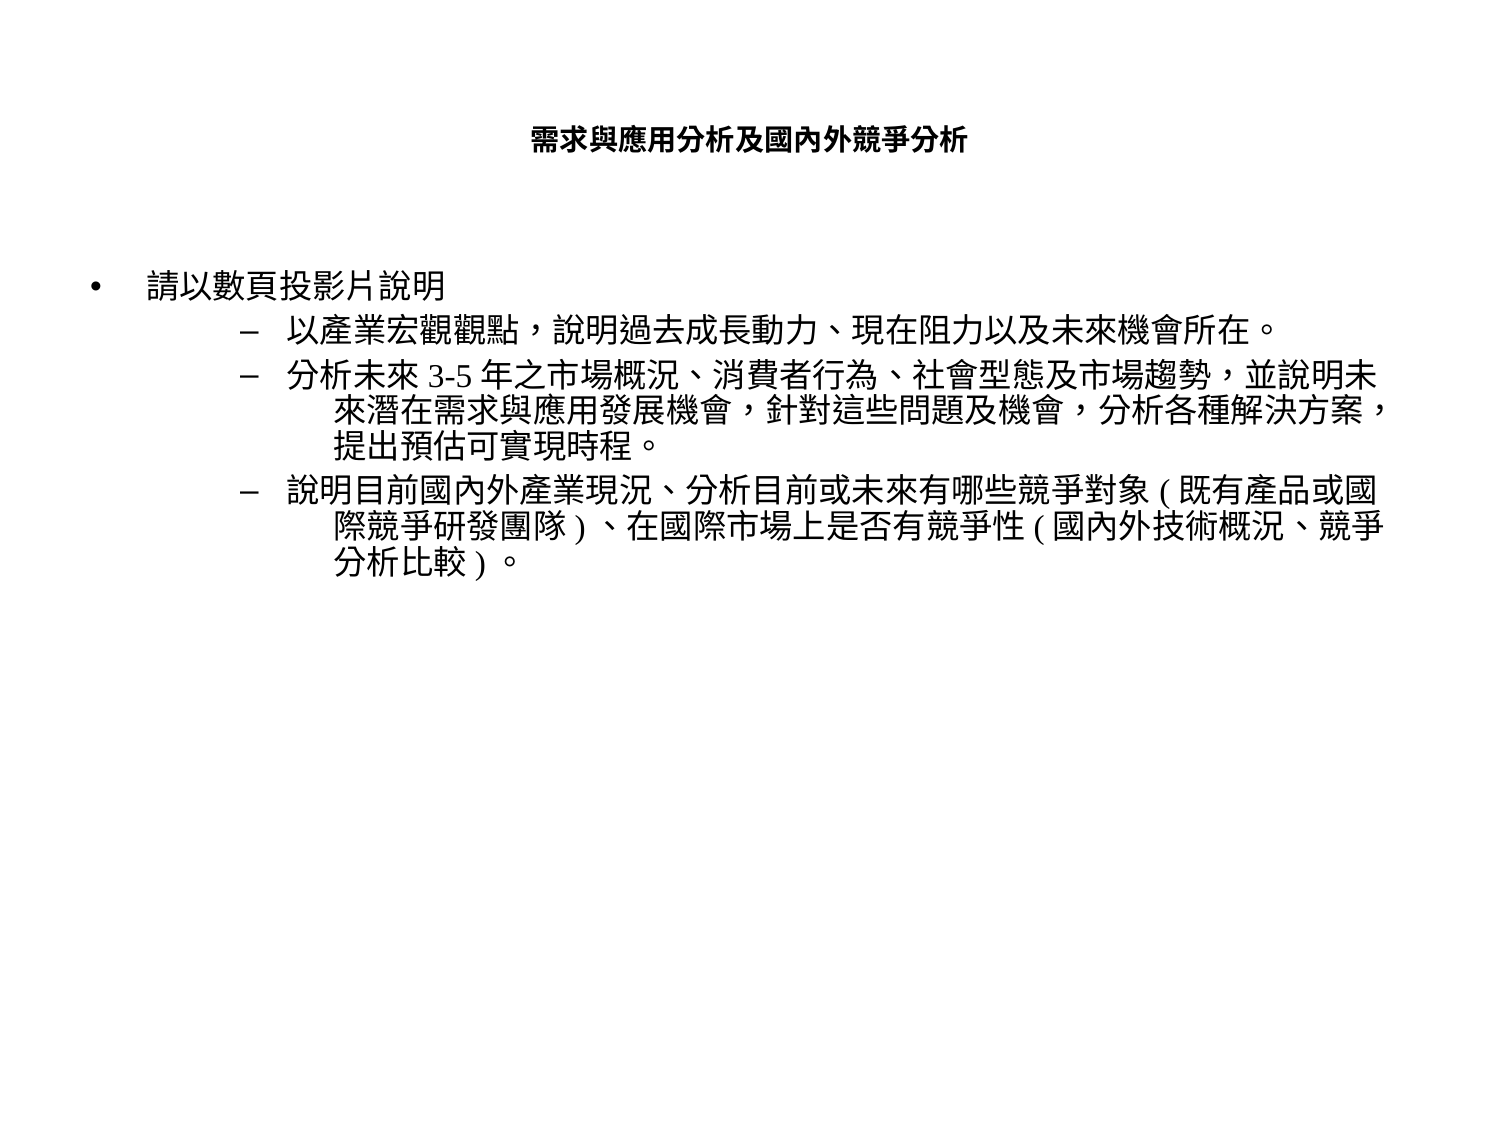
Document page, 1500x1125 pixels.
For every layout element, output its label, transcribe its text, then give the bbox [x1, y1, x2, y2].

title 需求與應用分析及國內外競爭分析 [75, 45, 1426, 233]
list 請以數頁投影片說明 以產業宏觀觀點，說明過去成長動力、現在阻力以及未來機會所在。 分析未來3-5年之市場概況、消費者行為、社會型態及市場趨勢，並說明未來潛在需求與應用發展機會，針對這些問題及機會，分析各種解決方案，提出預估可實現時程。 說明目前國內外產業現況、分析目前或未來有哪些競爭對象(既有產品或國際競爭研發團隊)、在國際市場上是否有競爭性(國內外技術概況、競爭分析比較)。 [75, 262, 1426, 1005]
